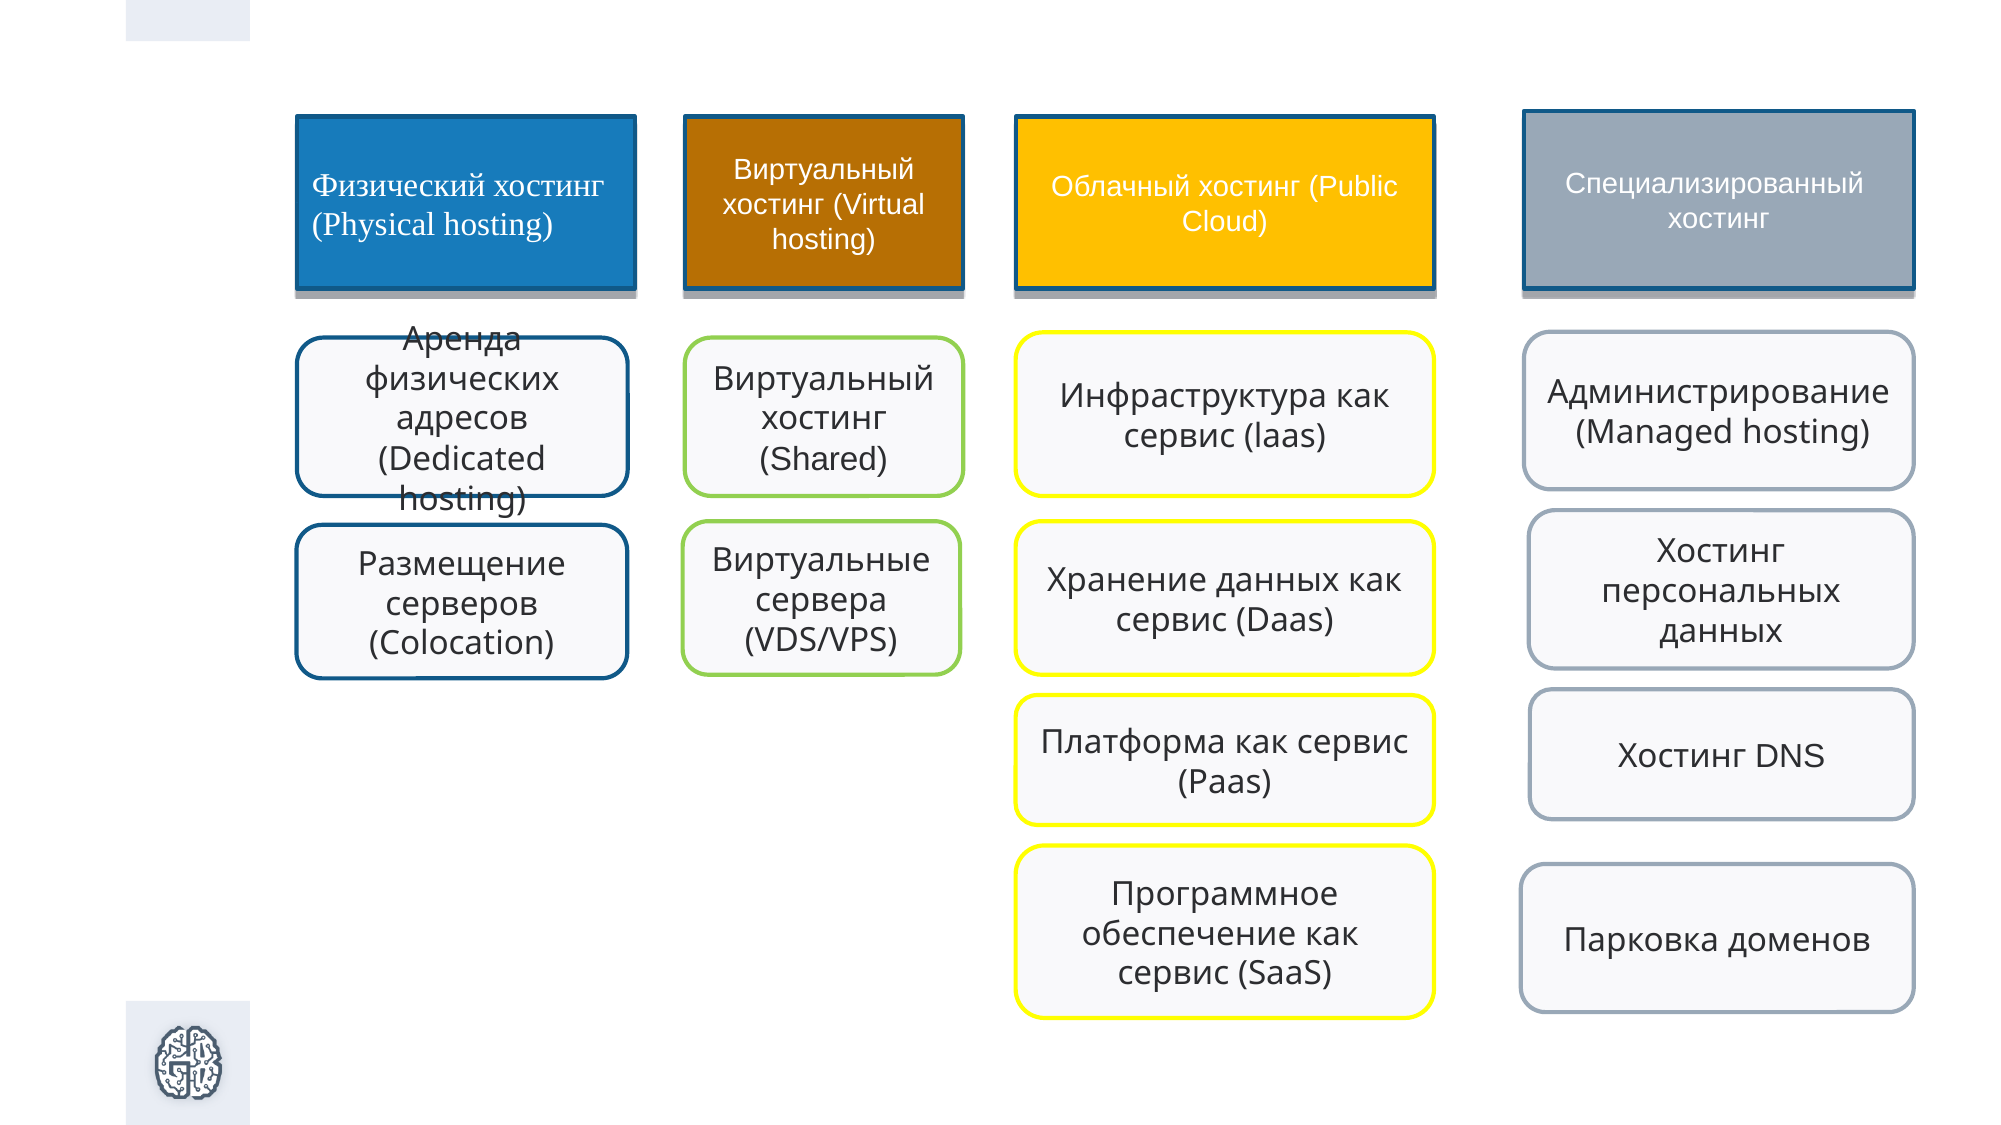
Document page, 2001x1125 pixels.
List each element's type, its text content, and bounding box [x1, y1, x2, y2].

text_box Виртуальные сервера (VDS/VPS) [682, 521, 961, 675]
text_box Размещение серверов (Colocation) [296, 524, 628, 679]
text_box Хранение данных как сервис (Daas) [1015, 521, 1435, 675]
text_box Администрирование (Managed hosting) [1523, 331, 1914, 490]
text_box Виртуальный хостинг (Shared) [684, 337, 964, 496]
text_box Платформа как сервис (Paas) [1015, 695, 1435, 826]
text_box Программное обеспечение как сервис (SaaS) [1015, 845, 1435, 1018]
text_box Виртуальный хостинг (Virtual hosting) [684, 116, 964, 289]
text_box Инфраструктура как сервис (laas) [1015, 332, 1435, 497]
text_box Облачный хостинг (Public Cloud) [1015, 116, 1434, 289]
text_box Специализированный хостинг [1523, 110, 1914, 289]
text_box Физический хостинг (Physical hosting) [296, 116, 635, 289]
text_box Хостинг персональных данных [1528, 510, 1914, 669]
text_box Парковка доменов [1520, 863, 1914, 1013]
picture [144, 1016, 232, 1110]
text_box Аренда физических адресов (Dedicated hosting) [296, 337, 628, 496]
text_box Хостинг DNS [1529, 689, 1914, 820]
